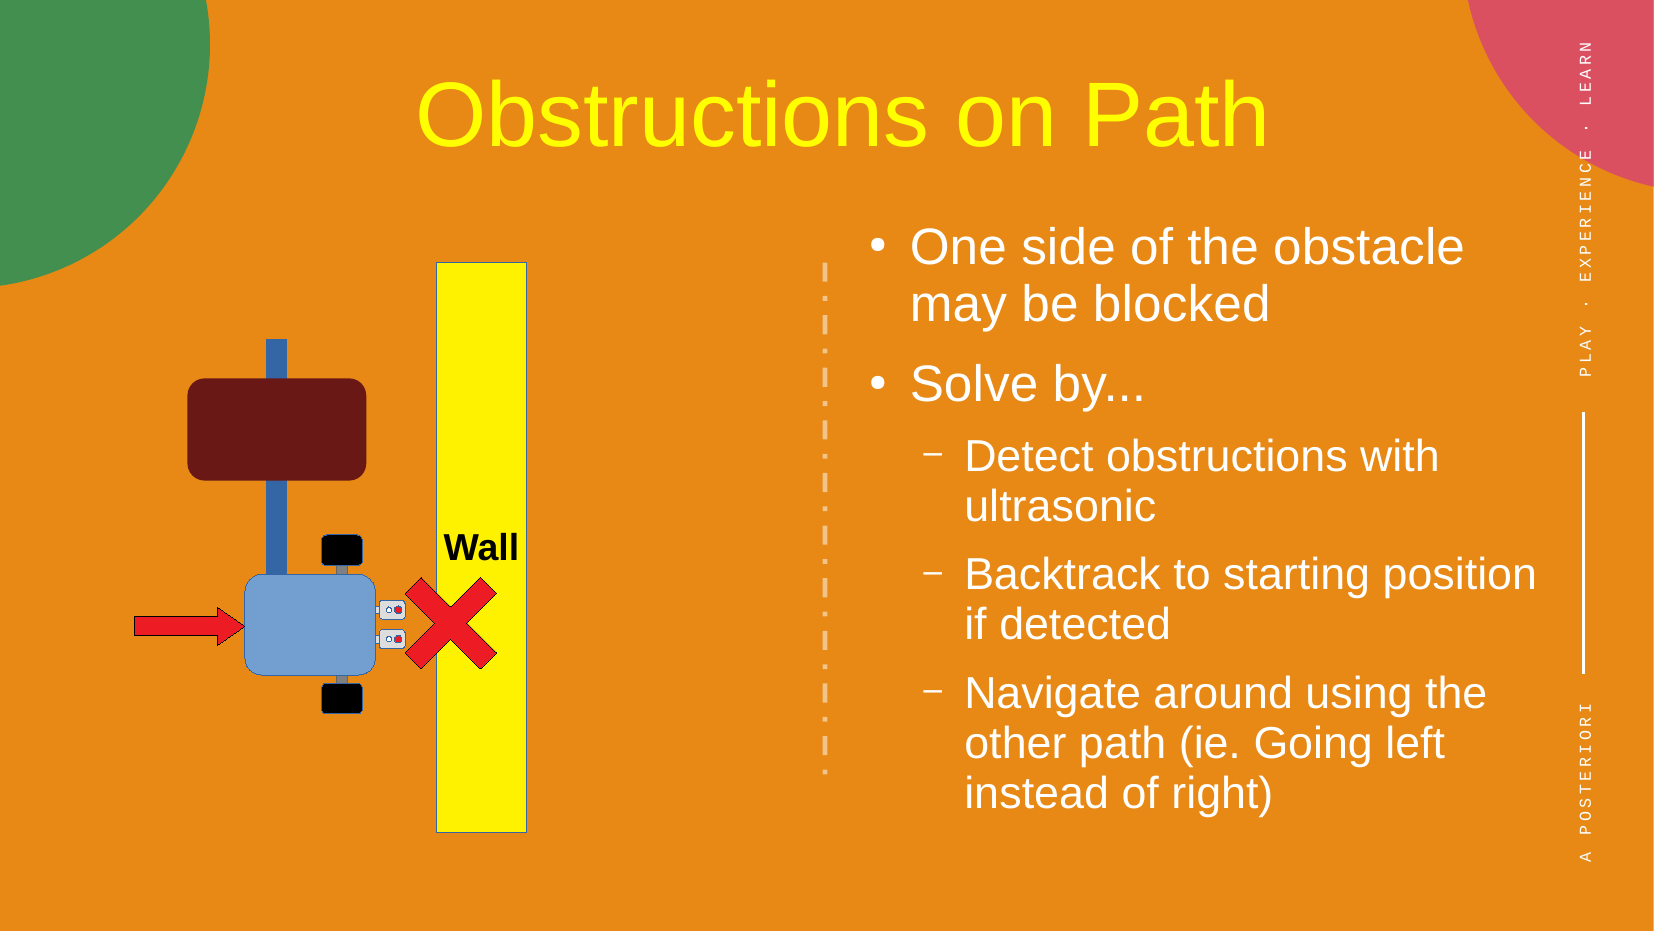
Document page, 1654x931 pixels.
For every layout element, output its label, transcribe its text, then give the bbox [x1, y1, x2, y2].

text_box [134, 534, 406, 714]
list One side of the obstacle may be blocked Solve by... Detect obstructions with ultrasonic Backtrack to starting position if detected Navigate around using the other path (ie. Going left instead of right) [855, 217, 1544, 826]
text_box Wall [436, 262, 527, 833]
title Obstructions on Path [187, 37, 1501, 193]
text_box [187, 378, 367, 481]
text_box [405, 577, 497, 669]
